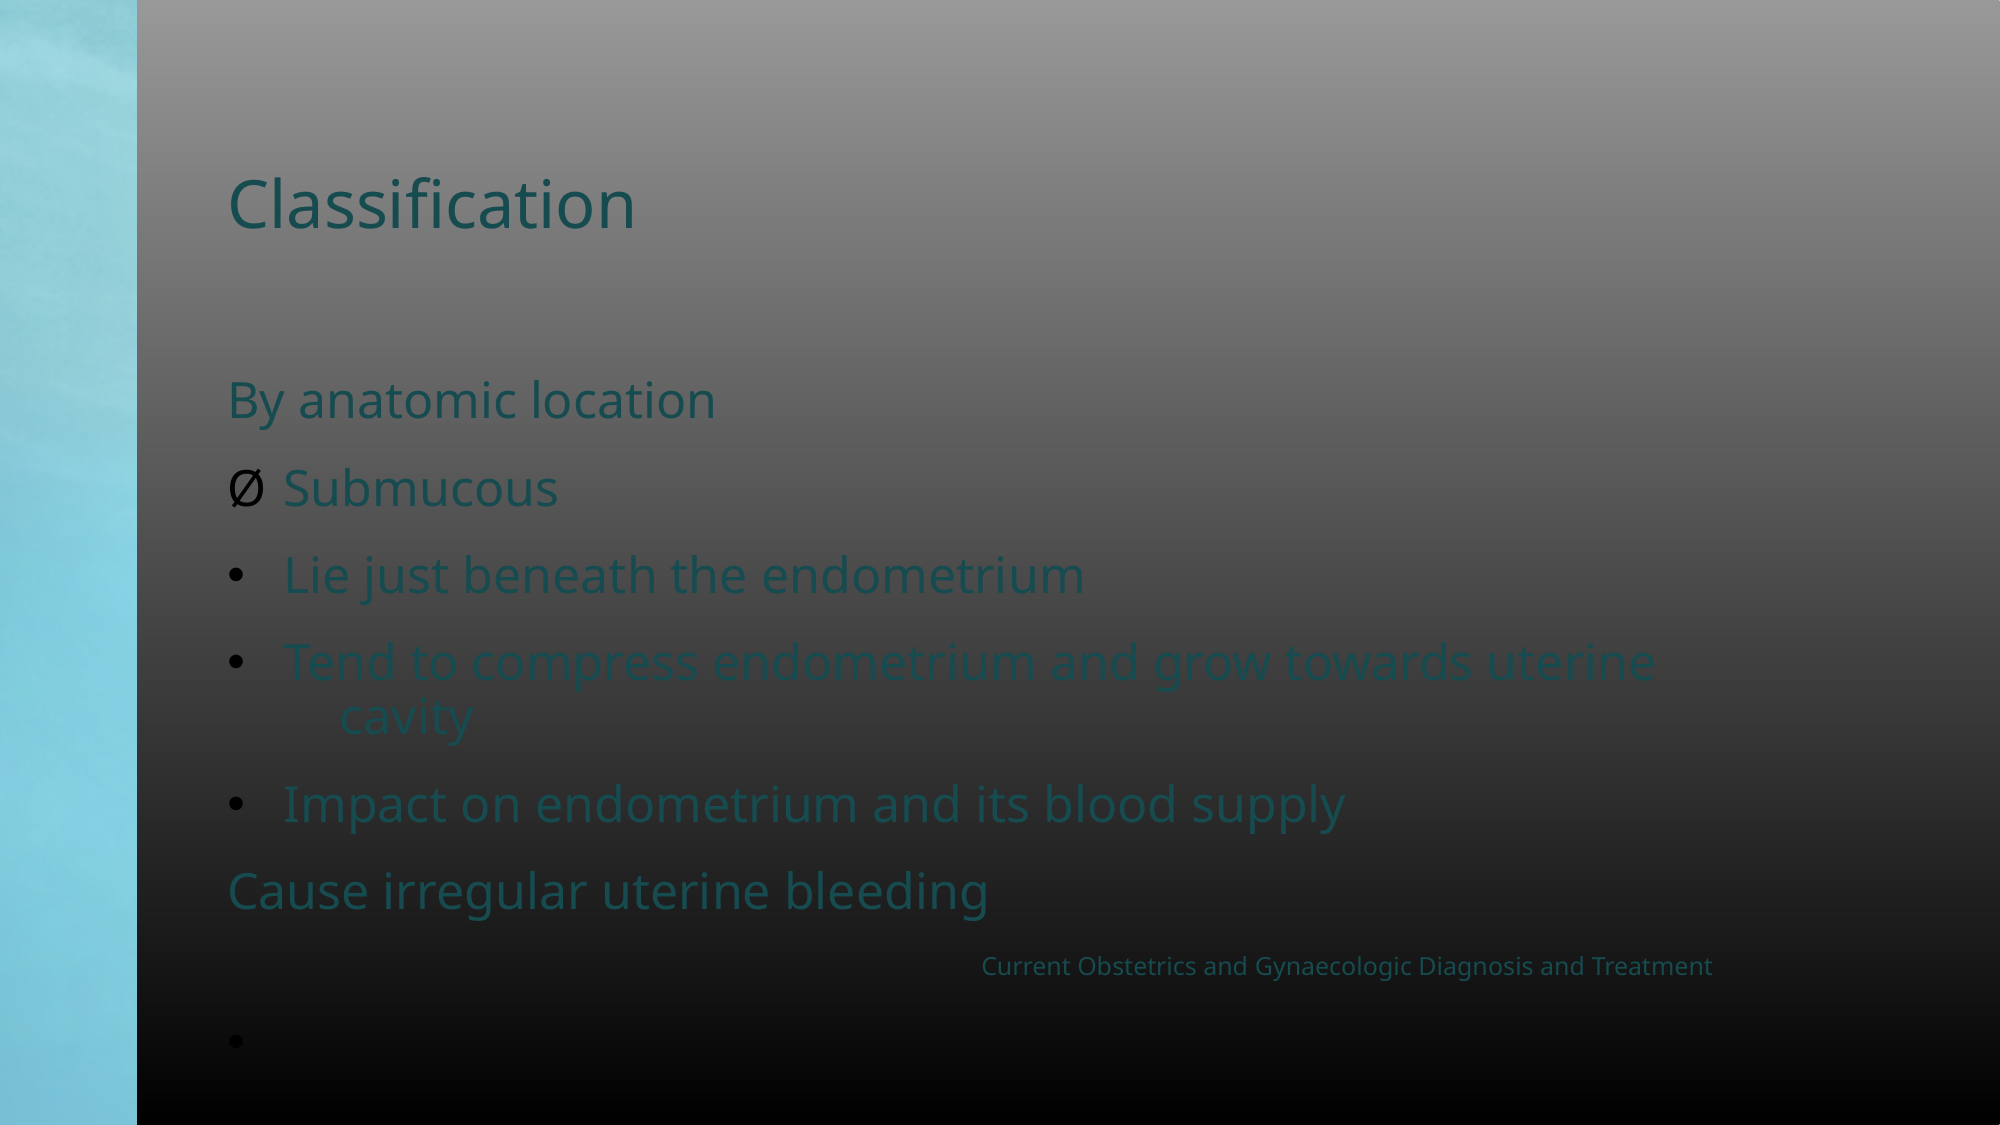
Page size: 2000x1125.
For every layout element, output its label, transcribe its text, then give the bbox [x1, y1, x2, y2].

title Classification [212, 62, 1788, 250]
list By anatomic location Submucous Lie just beneath the endometrium Tend to compress endometrium and grow towards uterine cavity Impact on endometrium and its blood supply Cause irregular uterine bleeding Current Obstetrics and Gynaecologic Diagnosis and Treatment [212, 275, 1788, 1013]
